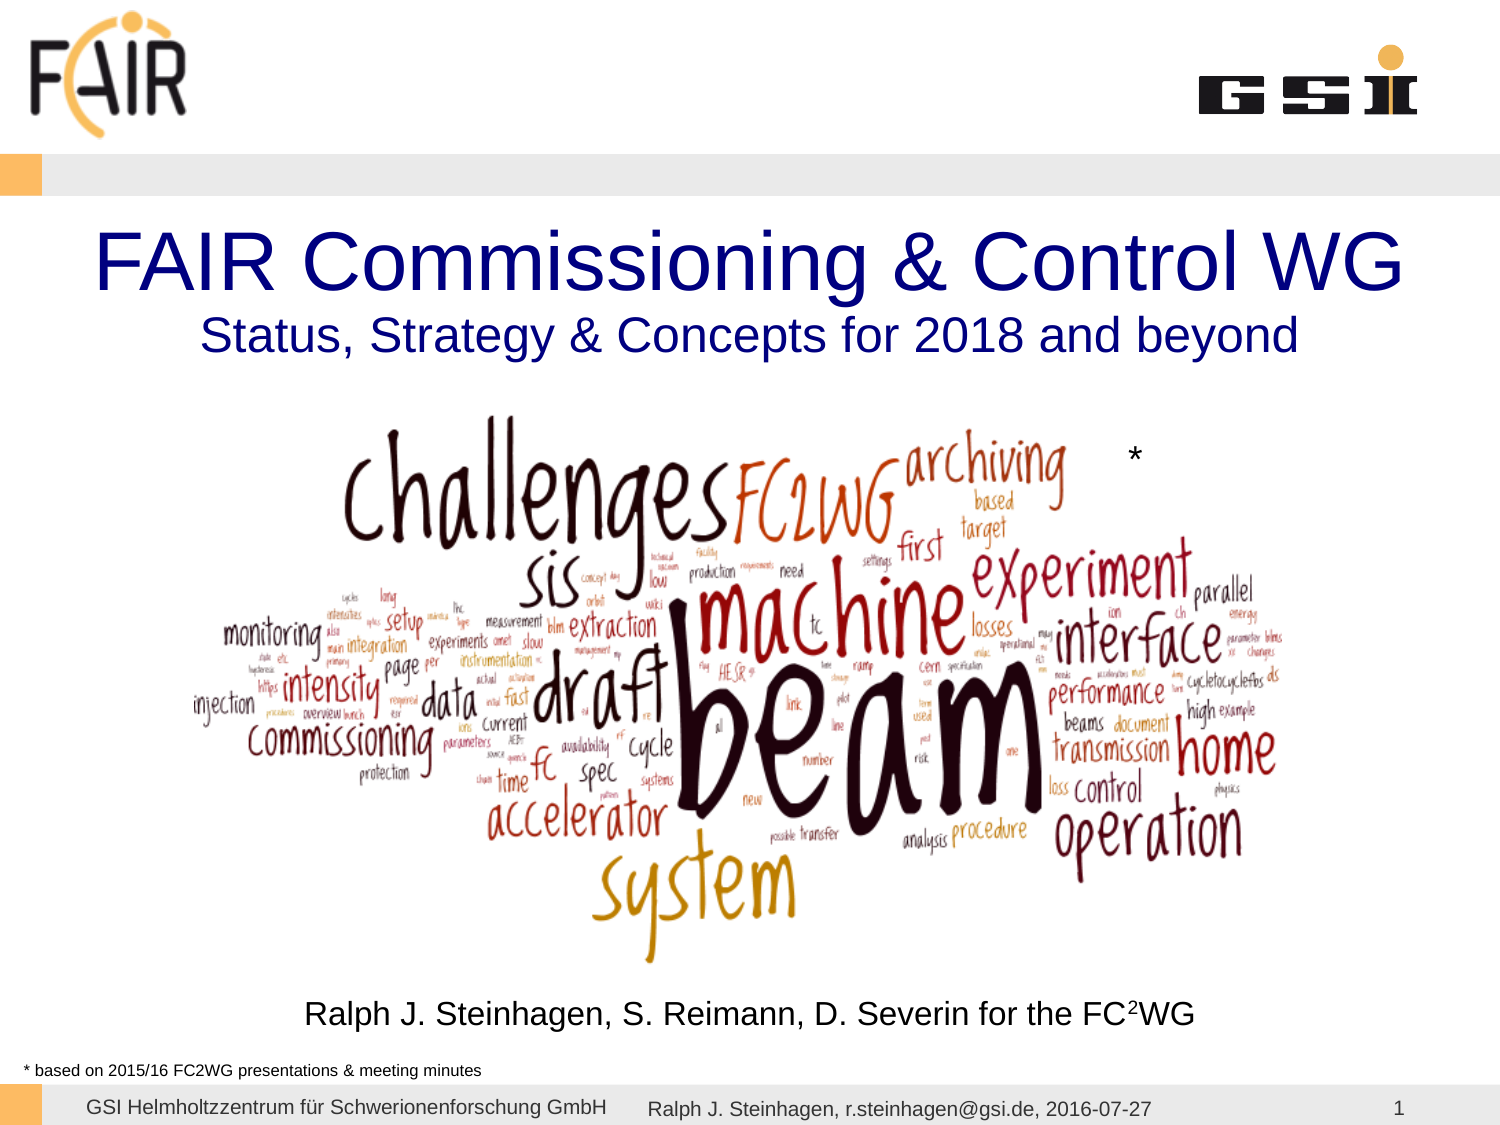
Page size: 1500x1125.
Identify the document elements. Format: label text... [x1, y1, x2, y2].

subtitle FAIR Commissioning & Control WG Status, Strategy & Concepts for 2018 and beyond Ralph J. Steinhagen, S. Reimann, D. Severin for the FC2WG [75, 207, 1425, 1040]
picture [30, 9, 187, 141]
text_box * [1113, 431, 1158, 488]
text_box * based on 2015/16 FC2WG presentations & meeting minutes [8, 1053, 499, 1088]
picture [1197, 42, 1419, 117]
